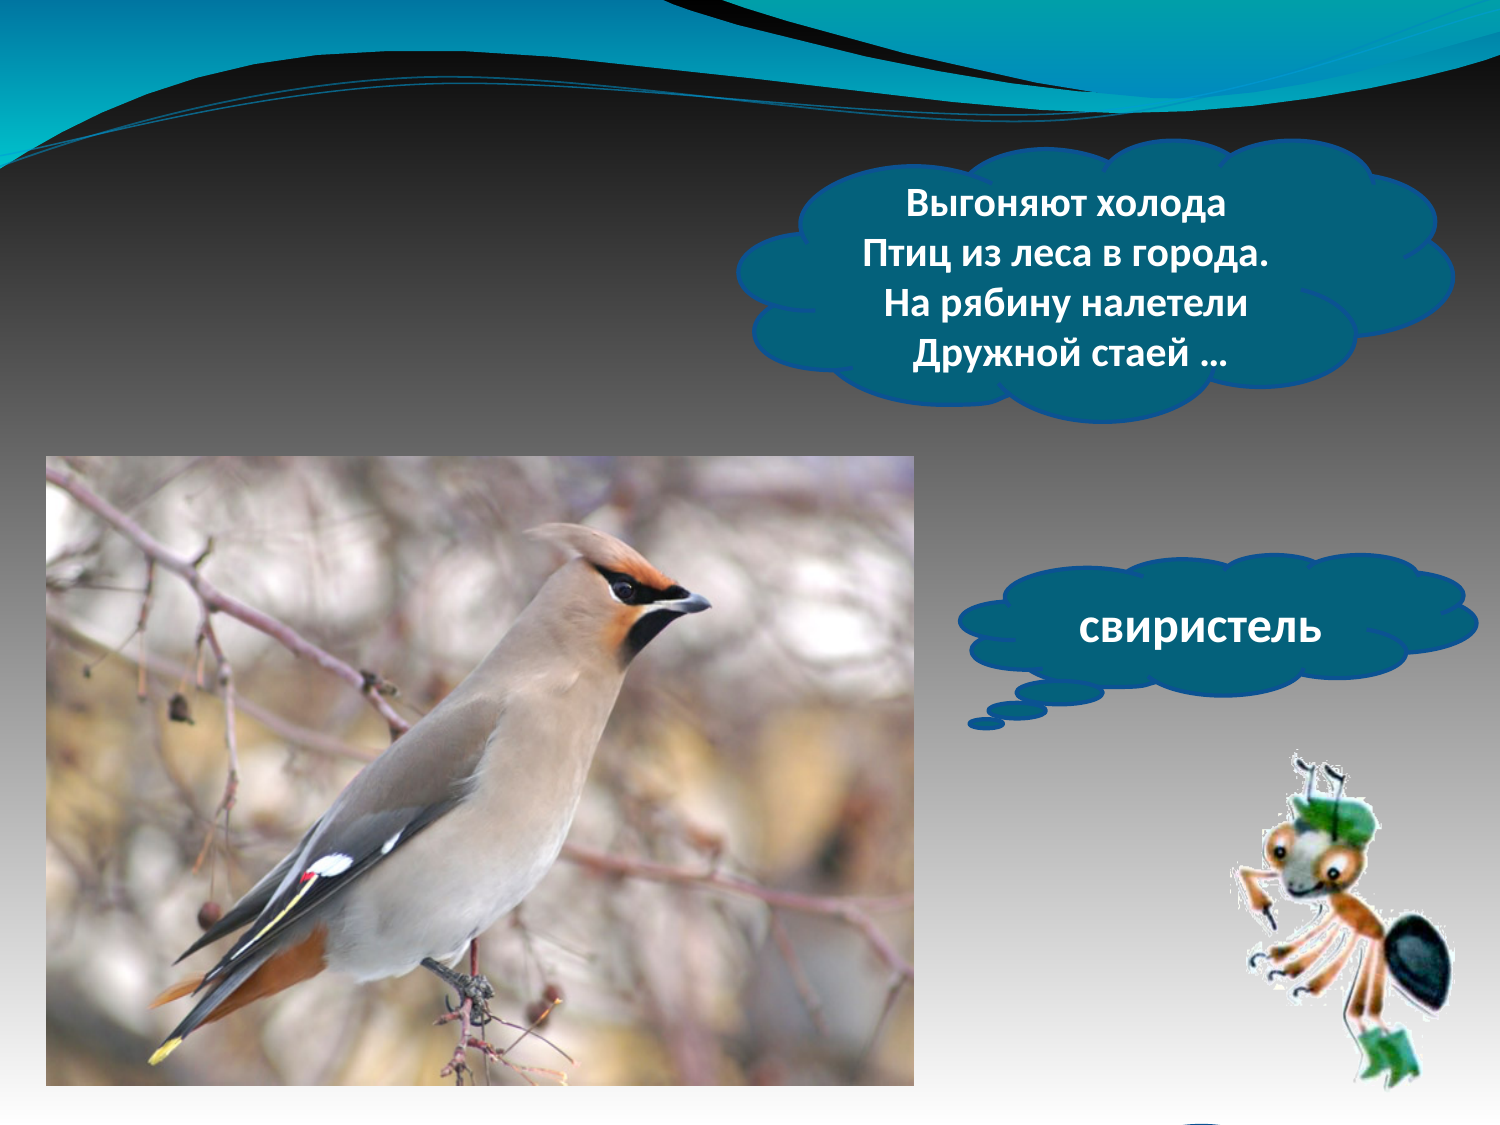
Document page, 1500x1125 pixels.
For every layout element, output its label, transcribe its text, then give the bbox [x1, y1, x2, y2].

picture [1230, 749, 1462, 1101]
picture [46, 456, 914, 1086]
text_box свиристель [969, 719, 1003, 729]
text_box Выгоняют холода Птиц из леса в города. На рябину налетели Дружной стаей … [738, 140, 1454, 422]
text_box свиристель [959, 554, 1477, 719]
